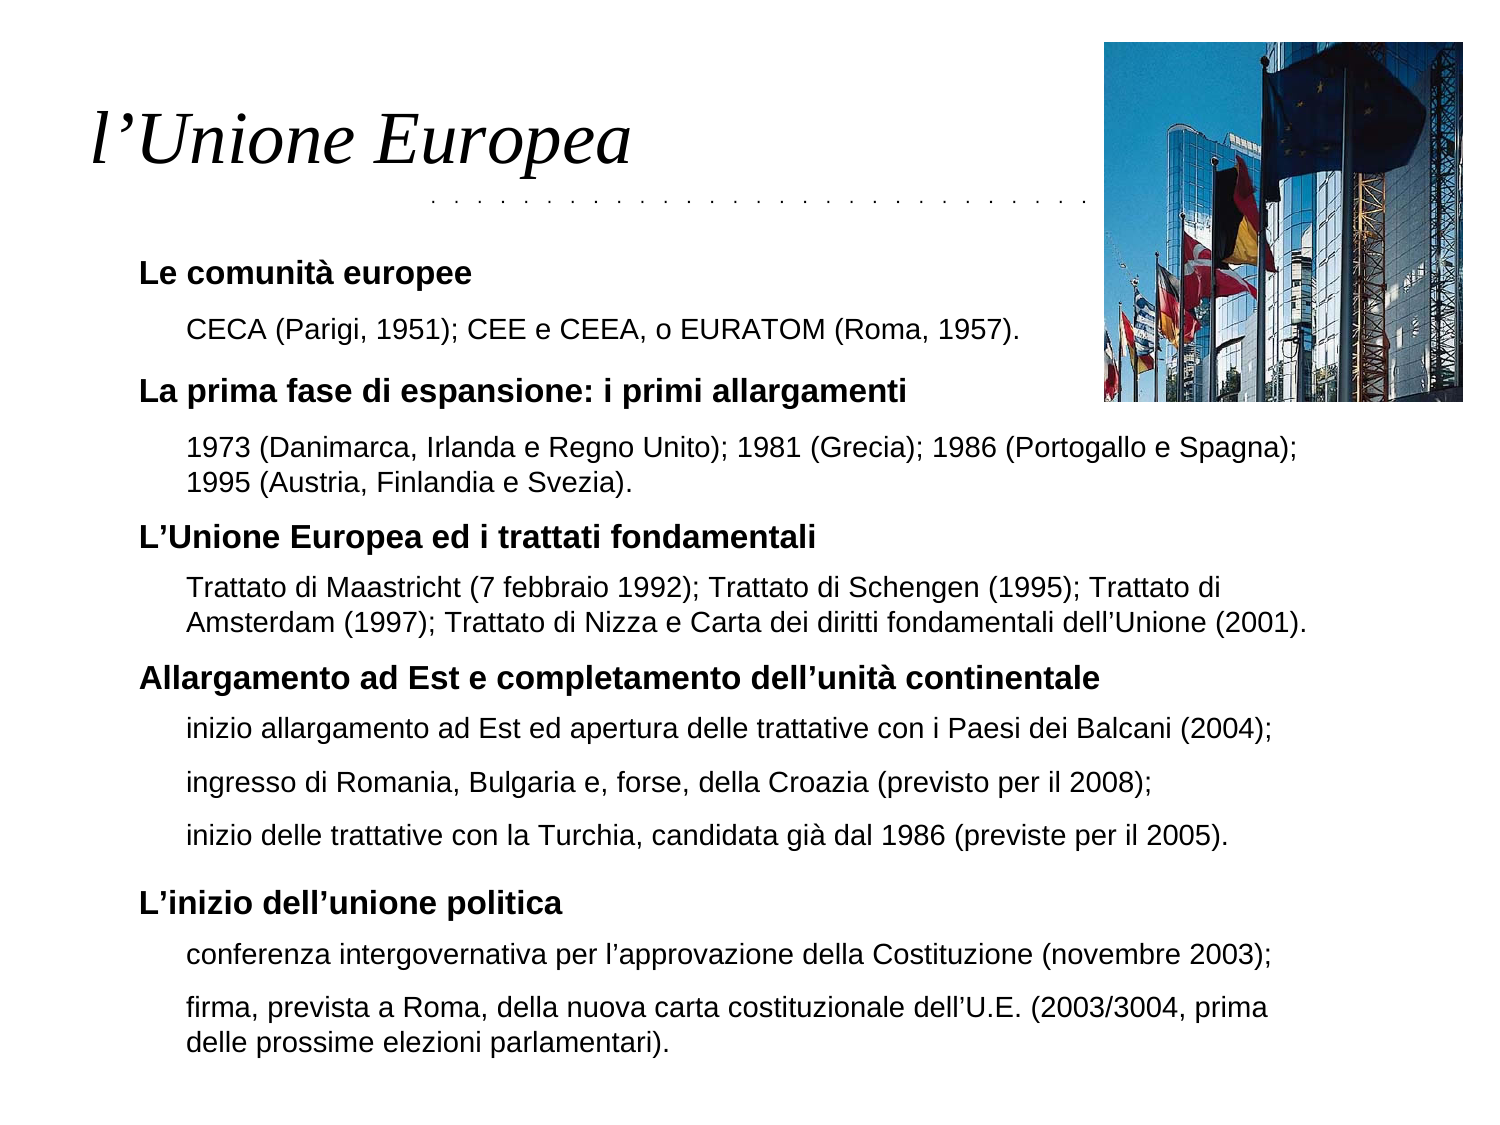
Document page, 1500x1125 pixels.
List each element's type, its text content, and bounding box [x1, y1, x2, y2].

text_box L’Unione Europea ed i trattati fondamentali [123, 507, 1329, 563]
text_box Trattato di Maastricht (7 febbraio 1992); Trattato di Schengen (1995); Trattato di Amsterdam (1997); Trattato di Nizza e Carta dei diritti fondamentali dell’Unione (2001). [171, 560, 1329, 646]
title l’Unione Europea [75, 45, 1426, 233]
text_box CECA (Parigi, 1951); CEE e CEEA, o EURATOM (Roma, 1957). [171, 302, 1070, 353]
picture [430, 196, 1094, 208]
text_box Le comunità europee [123, 243, 810, 299]
text_box conferenza intergovernativa per l’approvazione della Costituzione (novembre 2003); firma, prevista a Roma, della nuova carta costituzionale dell’U.E. (2003/3004, prima delle prossime elezioni parlamentari). [171, 927, 1329, 1067]
text_box Allargamento ad Est e completamento dell’unità continentale [123, 648, 1329, 705]
picture [1104, 42, 1463, 402]
text_box La prima fase di espansione: i primi allargamenti [123, 361, 975, 418]
text_box L’inizio dell’unione politica [123, 873, 1329, 929]
text_box inizio allargamento ad Est ed apertura delle trattative con i Paesi dei Balcani (2004); ingresso di Romania, Bulgaria e, forse, della Croazia (previsto per il 2008); inizio delle trattative con la Turchia, candidata già dal 1986 (previste per il 2005). [171, 702, 1329, 859]
text_box 1973 (Danimarca, Irlanda e Regno Unito); 1981 (Grecia); 1986 (Portogallo e Spagna); 1995 (Austria, Finlandia e Svezia). [171, 420, 1329, 507]
